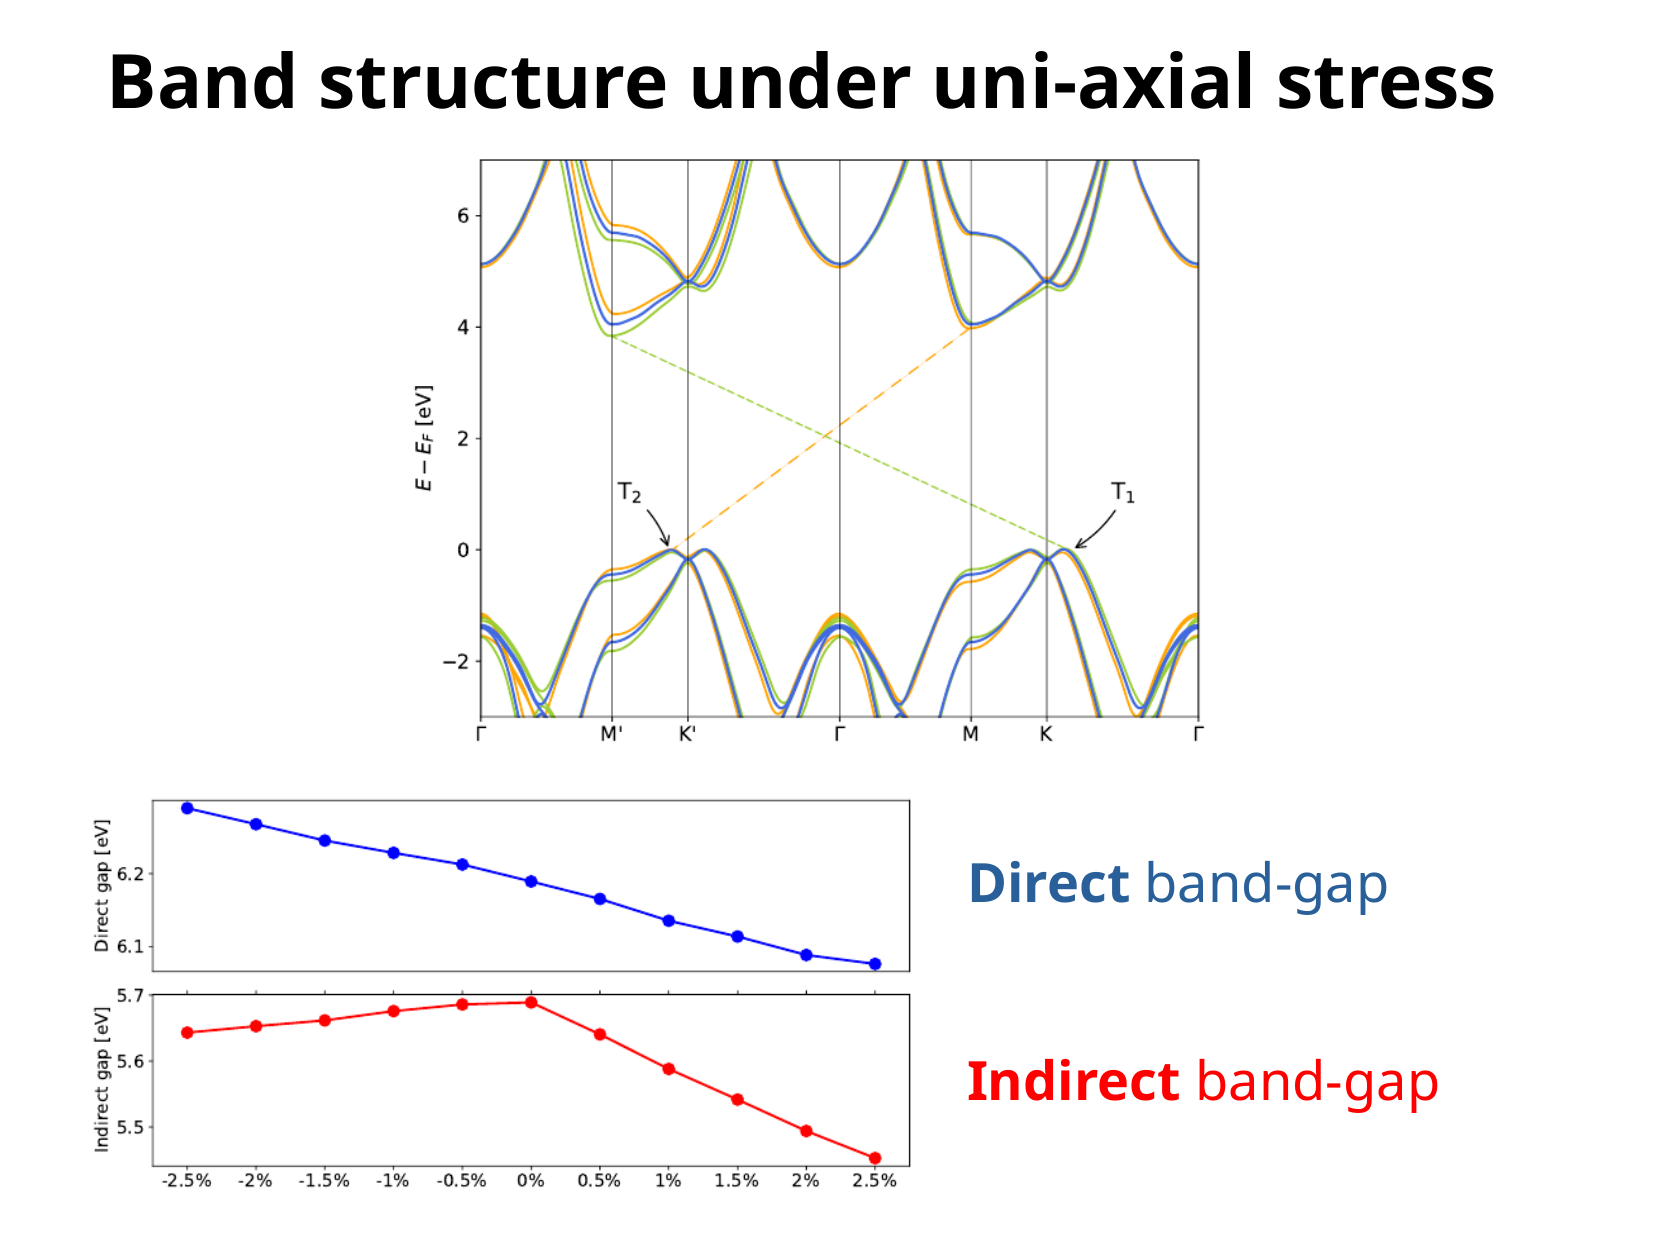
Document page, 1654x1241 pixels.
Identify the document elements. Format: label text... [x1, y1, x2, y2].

title Band structure under uni-axial stress [45, 8, 1561, 151]
text_box Indirect band-gap [952, 1035, 1486, 1111]
text_box Direct band-gap [952, 836, 1441, 907]
picture [60, 119, 1252, 1216]
